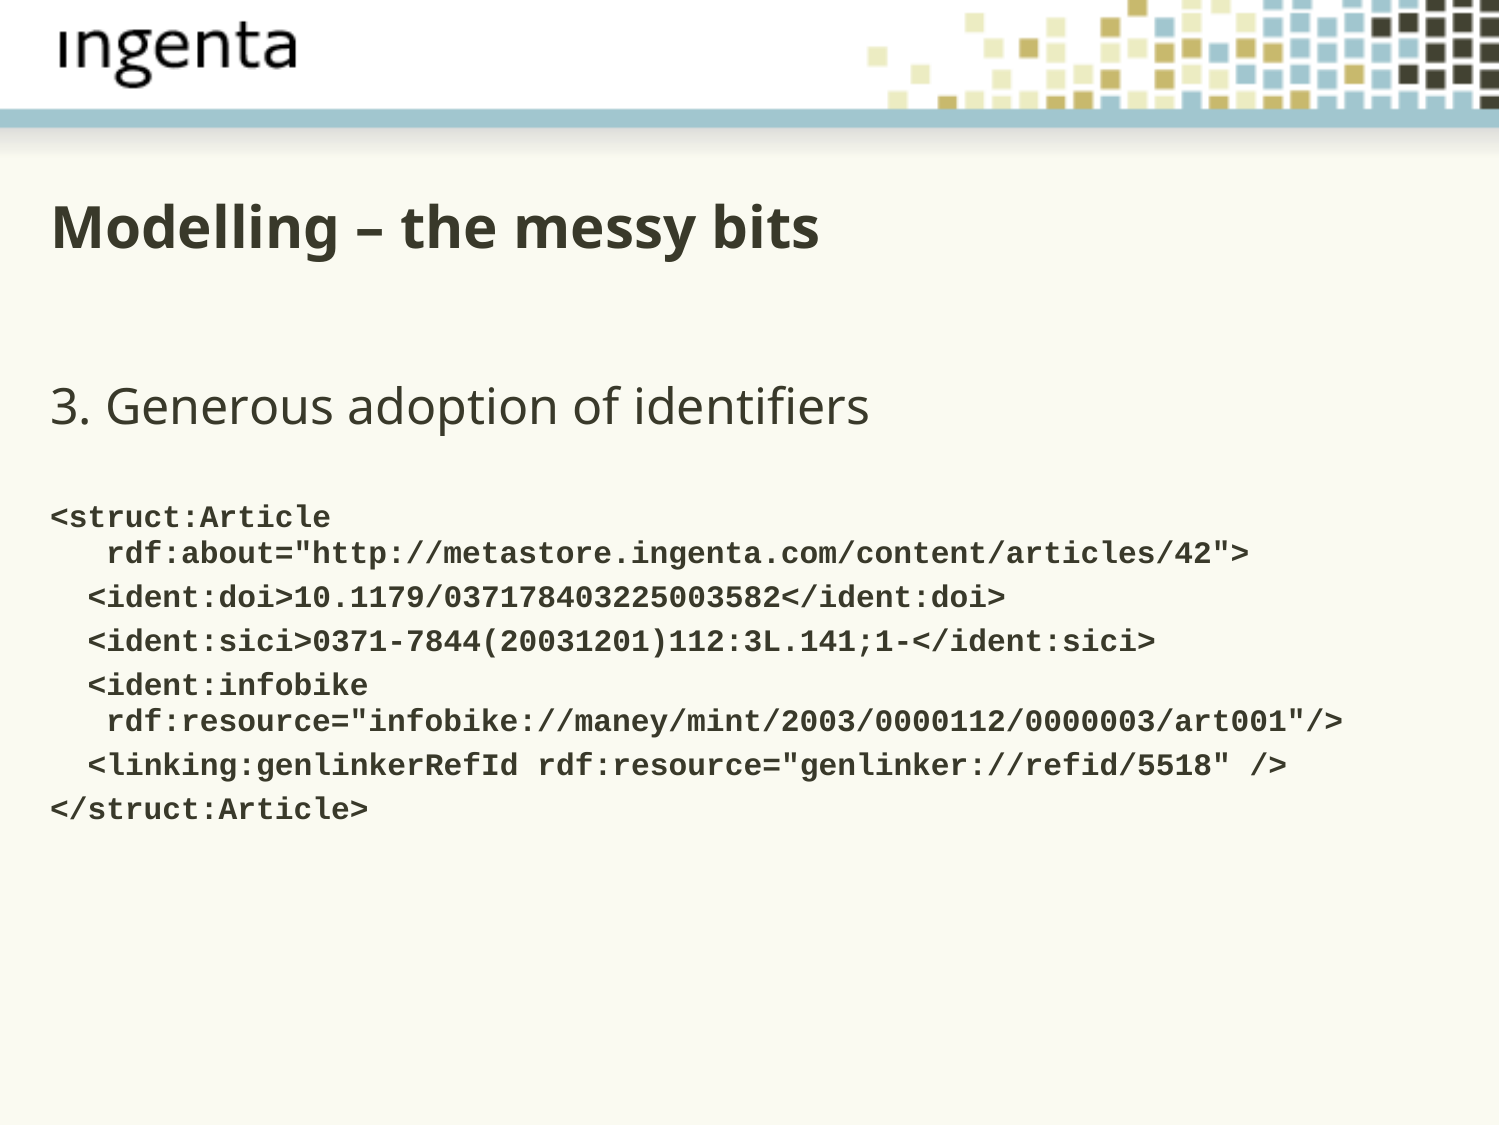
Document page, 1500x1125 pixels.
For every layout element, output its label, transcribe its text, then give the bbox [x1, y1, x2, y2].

picture [0, 0, 1499, 1125]
list 3. Generous adoption of identifiers <struct:Article rdf:about="http://metastore.ingenta.com/content/articles/42"> <ident:doi>10.1179/037178403225003582</ident:doi> <ident:sici>0371-7844(20031201)112:3L.141;1-</ident:sici> <ident:infobike rdf:resource="infobike://maney/mint/2003/0000112/0000003/art001"/> <linking:genlinkerRefId rdf:resource="genlinker://refid/5518" /> </struct:Article> [50, 262, 1375, 975]
title Modelling – the messy bits [50, 187, 1375, 262]
